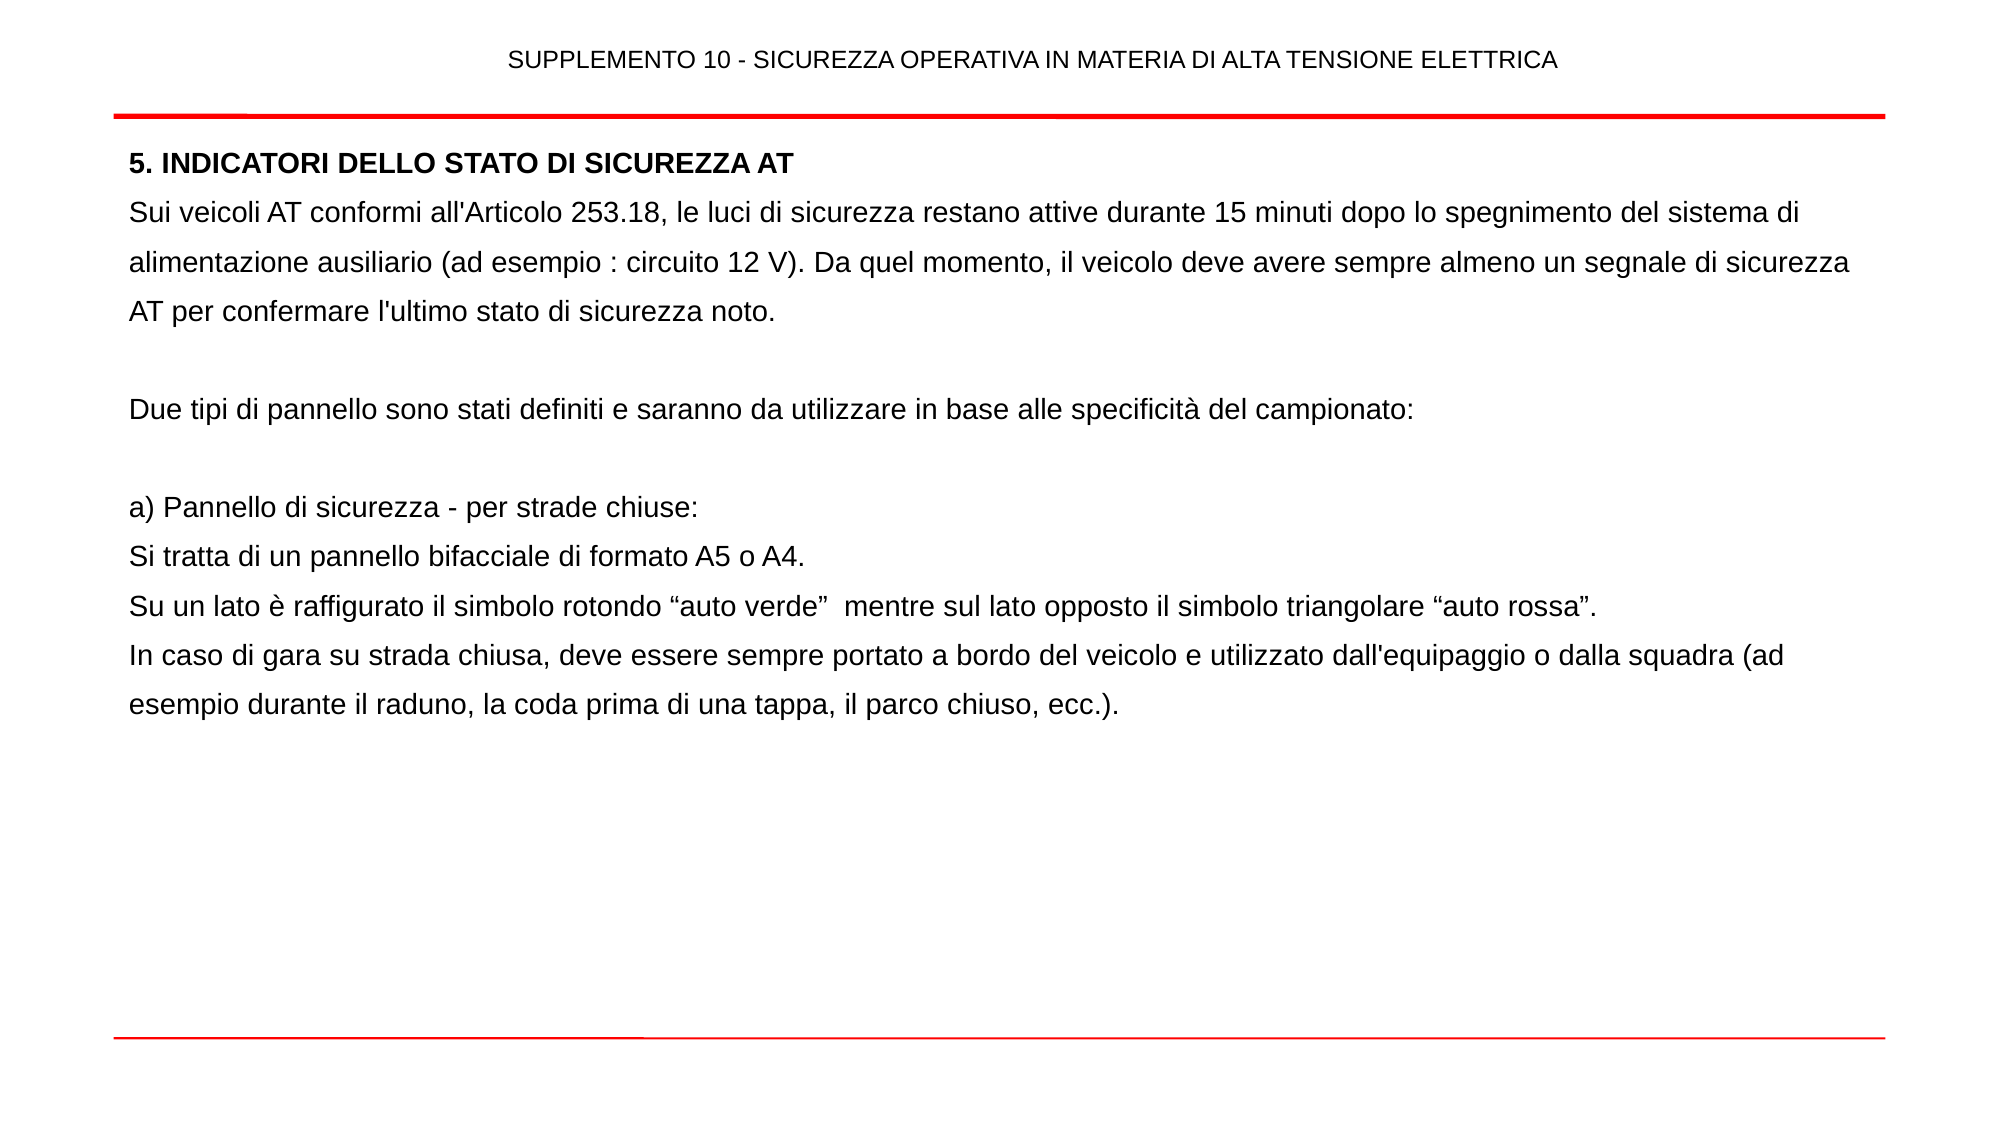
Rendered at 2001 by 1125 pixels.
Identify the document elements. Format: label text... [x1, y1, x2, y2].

text_box 5. INDICATORI DELLO STATO DI SICUREZZA AT Sui veicoli AT conformi all'Articolo 253.18, le luci di sicurezza restano attive durante 15 minuti dopo lo spegnimento del sistema di alimentazione ausiliario (ad esempio : circuito 12 V). Da quel momento, il veicolo deve avere sempre almeno un segnale di sicurezza AT per confermare l'ultimo stato di sicurezza noto. Due tipi di pannello sono stati definiti e saranno da utilizzare in base alle specificità del campionato: a) Pannello di sicurezza - per strade chiuse: Si tratta di un pannello bifacciale di formato A5 o A4. Su un lato è raffigurato il simbolo rotondo “auto verde” mentre sul lato opposto il simbolo triangolare “auto rossa”. In caso di gara su strada chiusa, deve essere sempre portato a bordo del veicolo e utilizzato dall'equipaggio o dalla squadra (ad esempio durante il raduno, la coda prima di una tappa, il parco chiuso, ecc.). [114, 123, 1886, 729]
text_box SUPPLEMENTO 10 - SICUREZZA OPERATIVA IN MATERIA DI ALTA TENSIONE ELETTRICA [173, 38, 1895, 82]
